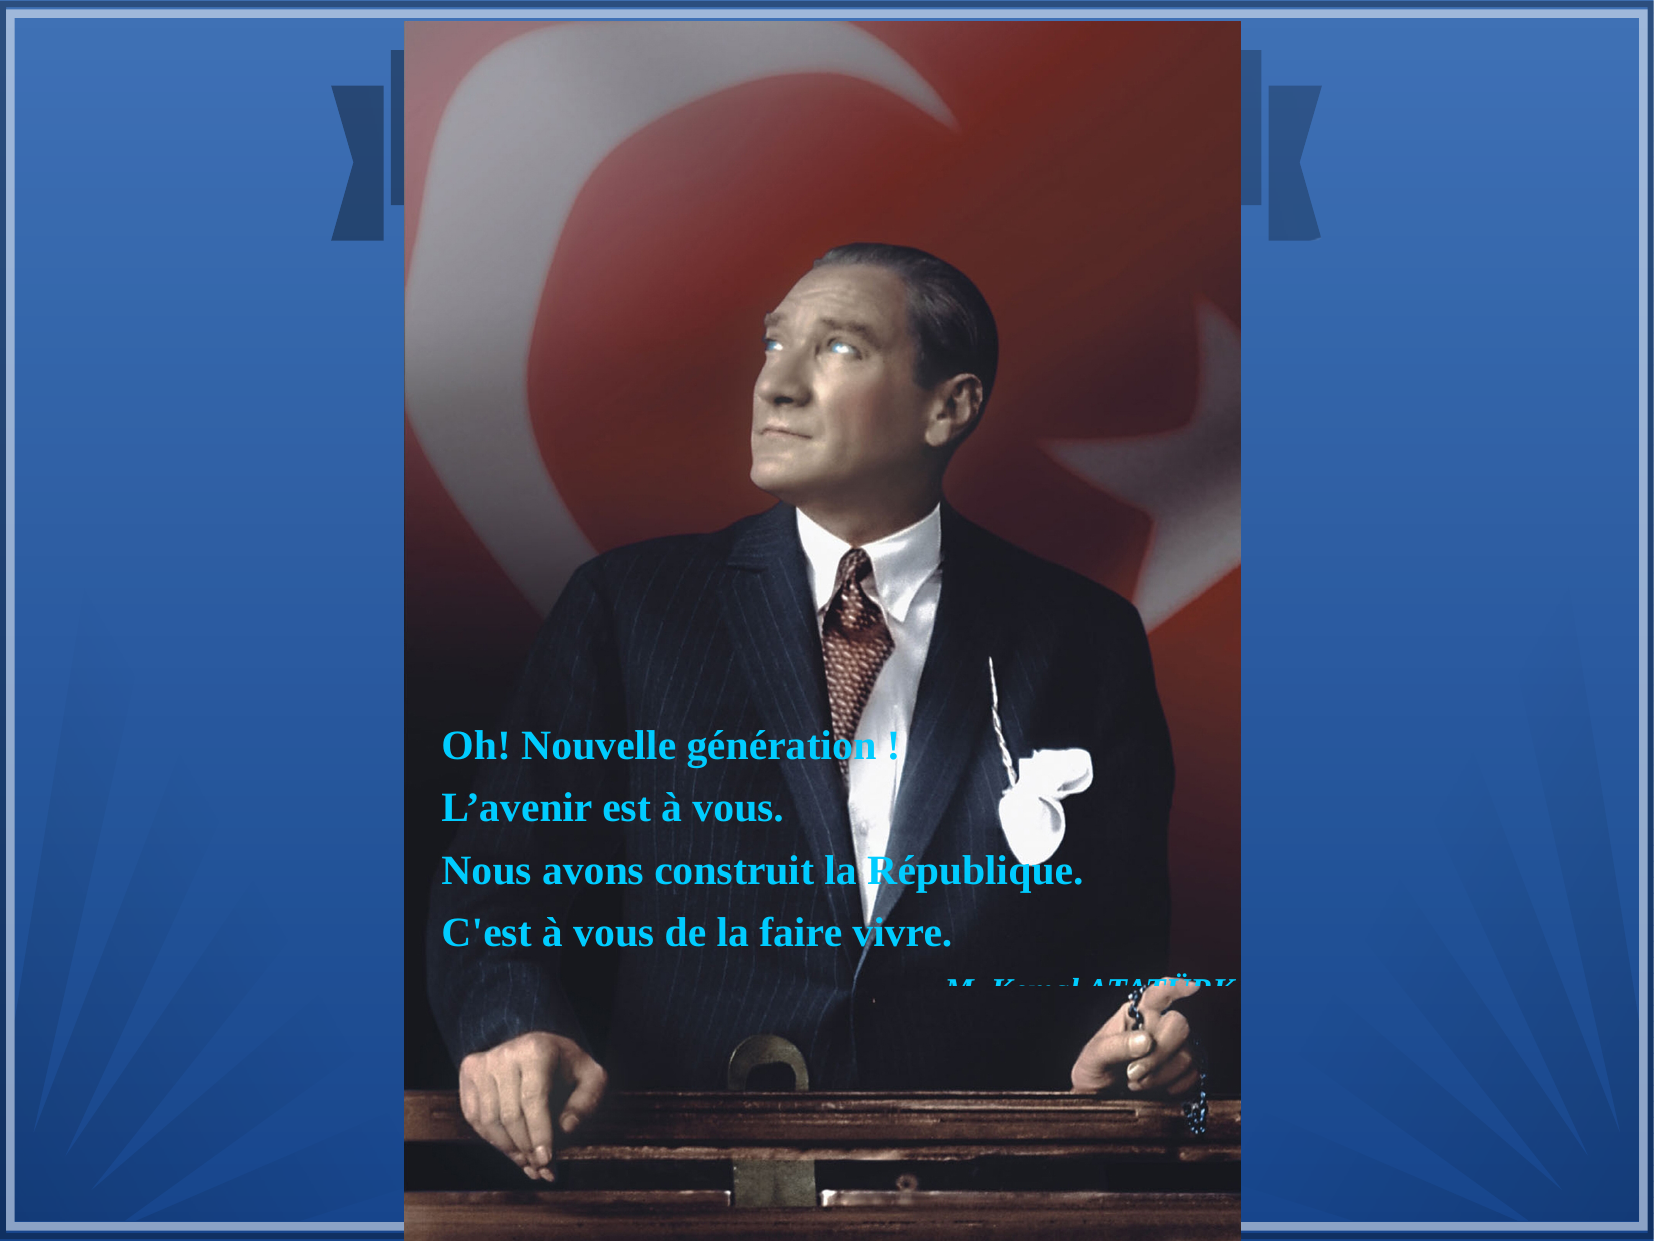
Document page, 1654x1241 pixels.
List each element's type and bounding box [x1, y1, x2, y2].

picture [404, 986, 1241, 1241]
chart [248, 602, 1250, 986]
picture [404, 21, 1241, 602]
